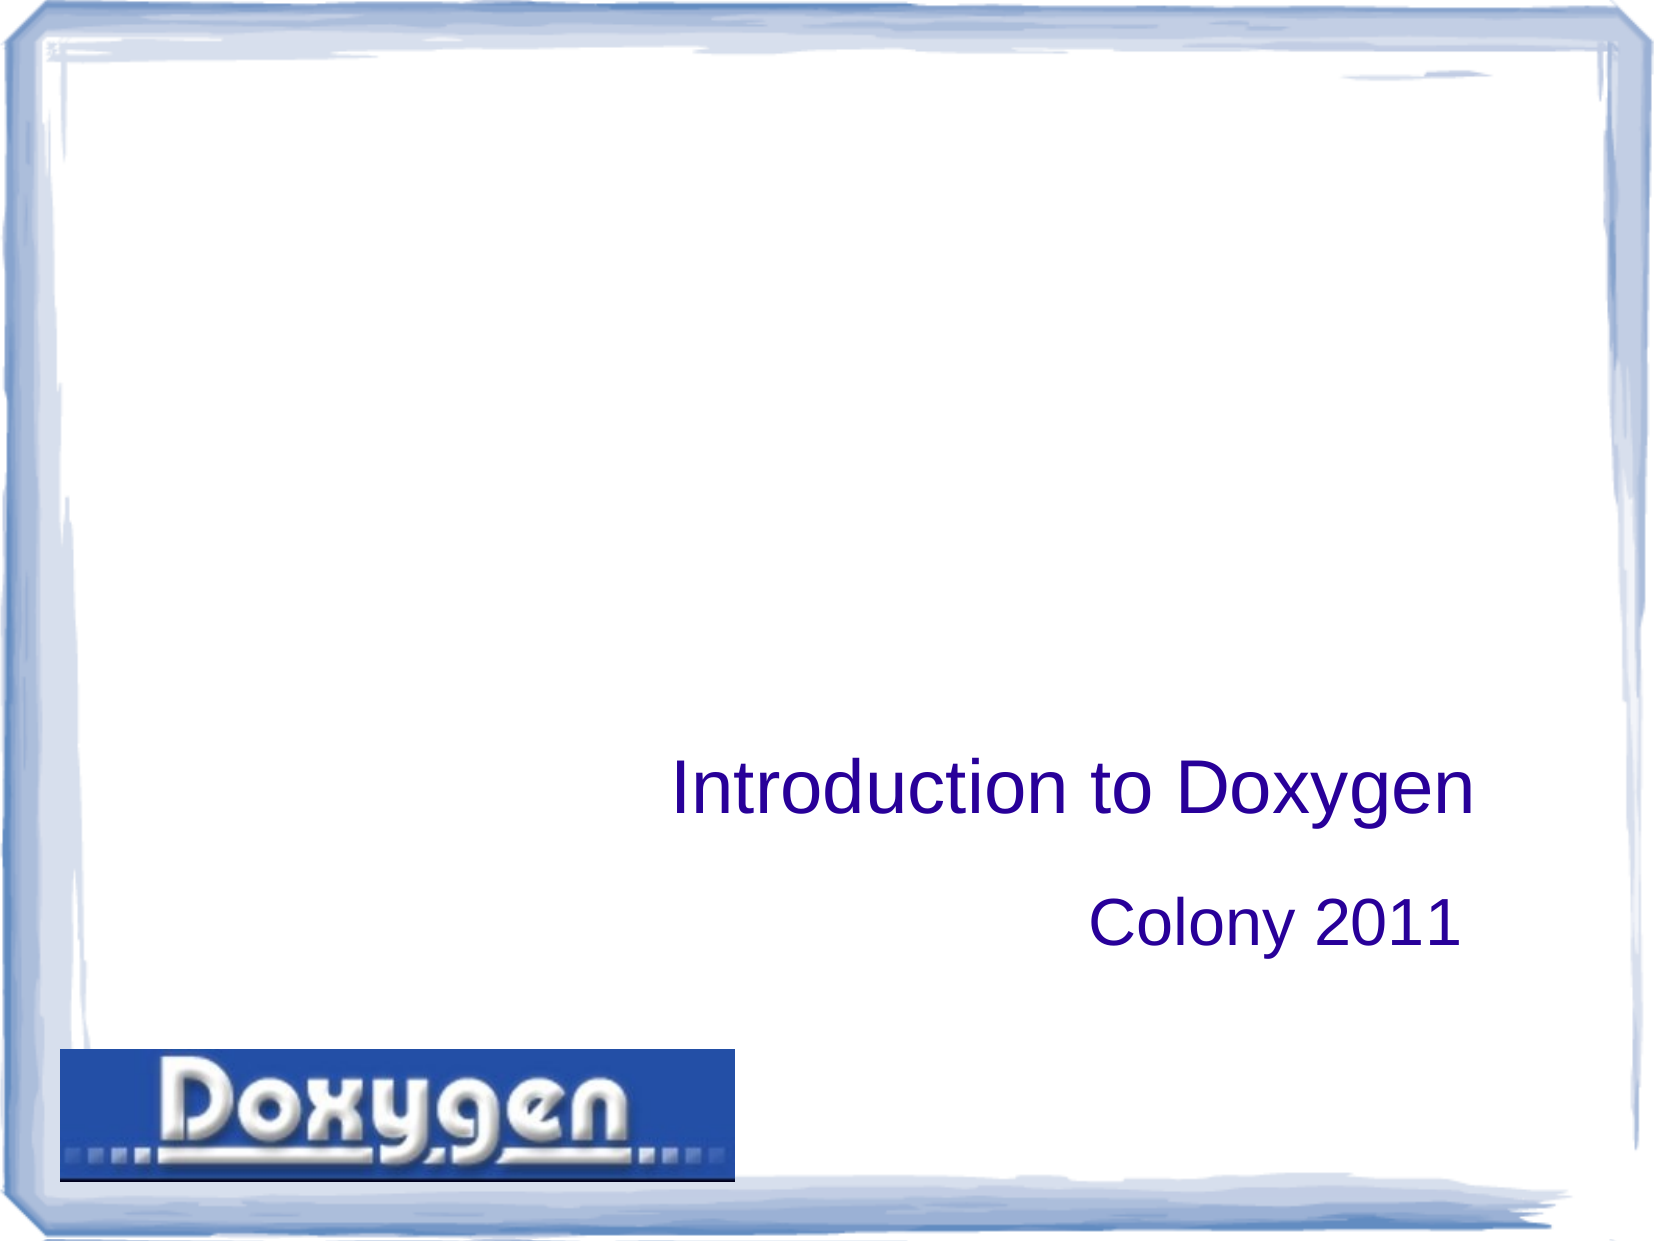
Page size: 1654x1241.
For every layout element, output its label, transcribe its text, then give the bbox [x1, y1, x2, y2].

picture [0, 0, 1654, 1241]
subtitle Colony 2011 [1005, 825, 1546, 1021]
title Introduction to Doxygen [330, 585, 1654, 991]
